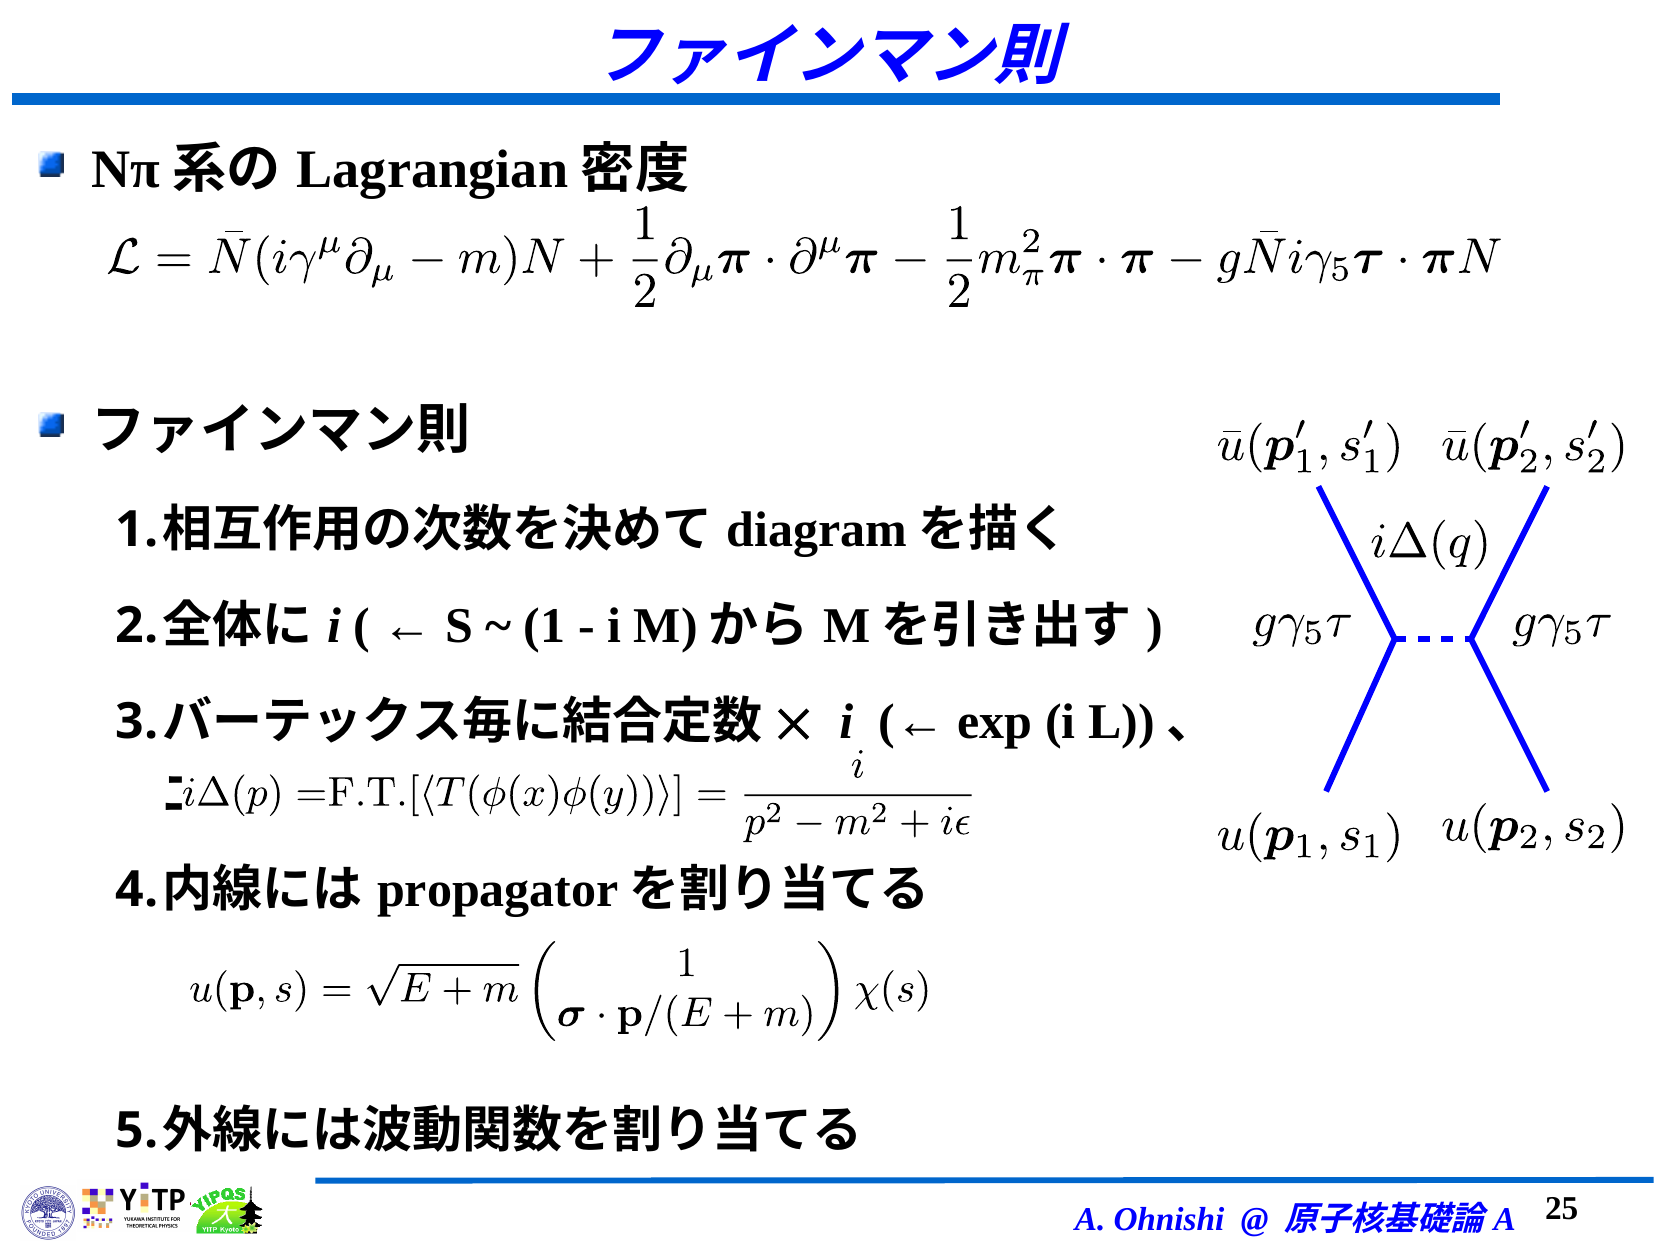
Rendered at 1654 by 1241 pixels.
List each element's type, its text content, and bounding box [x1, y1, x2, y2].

title ファインマン則 [0, 0, 1654, 99]
picture [77, 1179, 263, 1234]
text_box [1440, 803, 1628, 854]
picture [20, 1185, 76, 1241]
text_box [1251, 614, 1353, 648]
text_box [106, 205, 1503, 308]
text_box [1216, 419, 1404, 473]
text_box [189, 941, 932, 1041]
list Nπ系のLagrangian密度 ファインマン則 相互作用の次数を決めてdiagramを描く 全体にi ( ← S ~ (1 - i M)からMを引き出す) バーテックス毎に結合定数  i (← exp (i L))、 エネルギー・運動量は保存 内線にはpropagatorを割り当てる 外線には波動関数を割り当てる 加えてfermion propagators, external bosons, internal momentum integral, symmetry factors, … などを考慮。 [20, 124, 1621, 1172]
text_box [1511, 614, 1613, 648]
text_box [1216, 812, 1404, 863]
text_box [1370, 519, 1492, 570]
text_box [1440, 419, 1629, 473]
text_box [181, 750, 972, 843]
